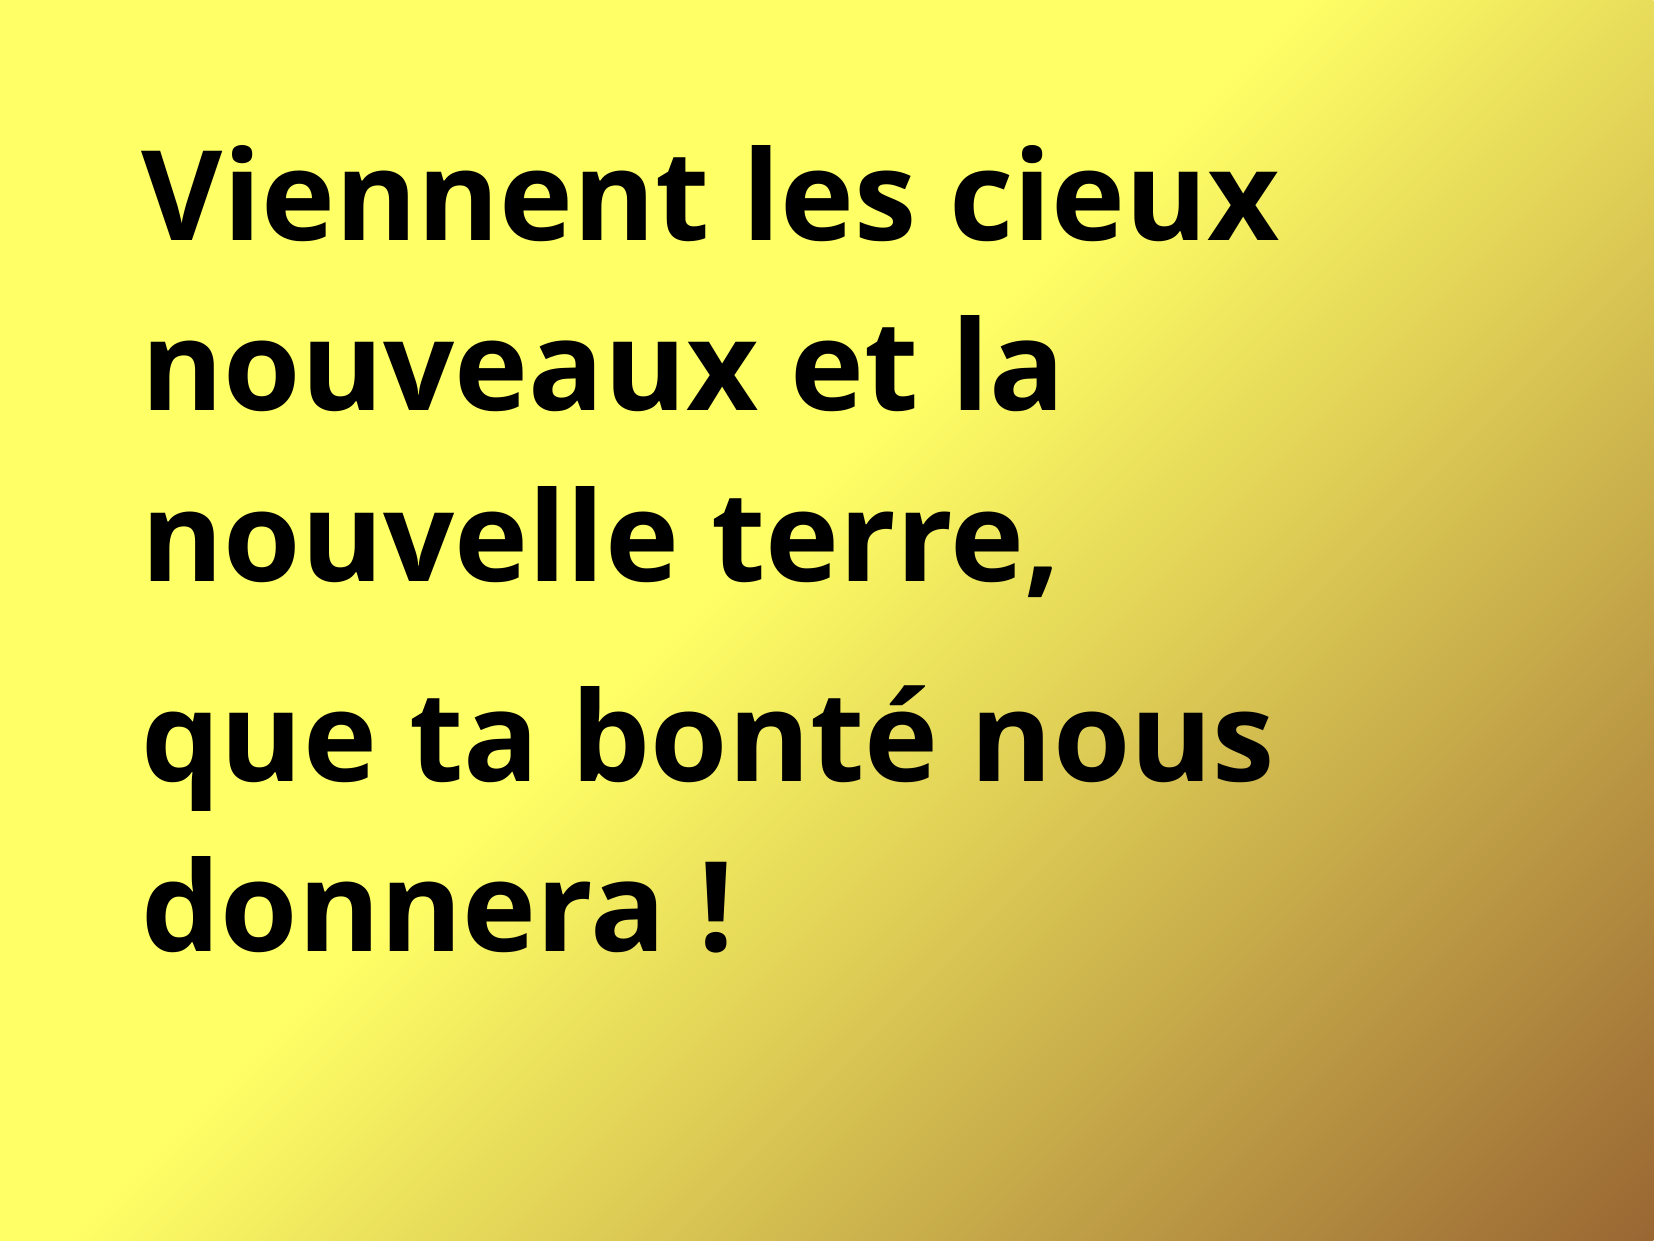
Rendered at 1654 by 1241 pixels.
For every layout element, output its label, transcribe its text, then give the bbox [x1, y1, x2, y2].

list Viennent les cieux nouveaux et la nouvelle terre, que ta bonté nous donnera ! [70, 106, 1560, 1211]
